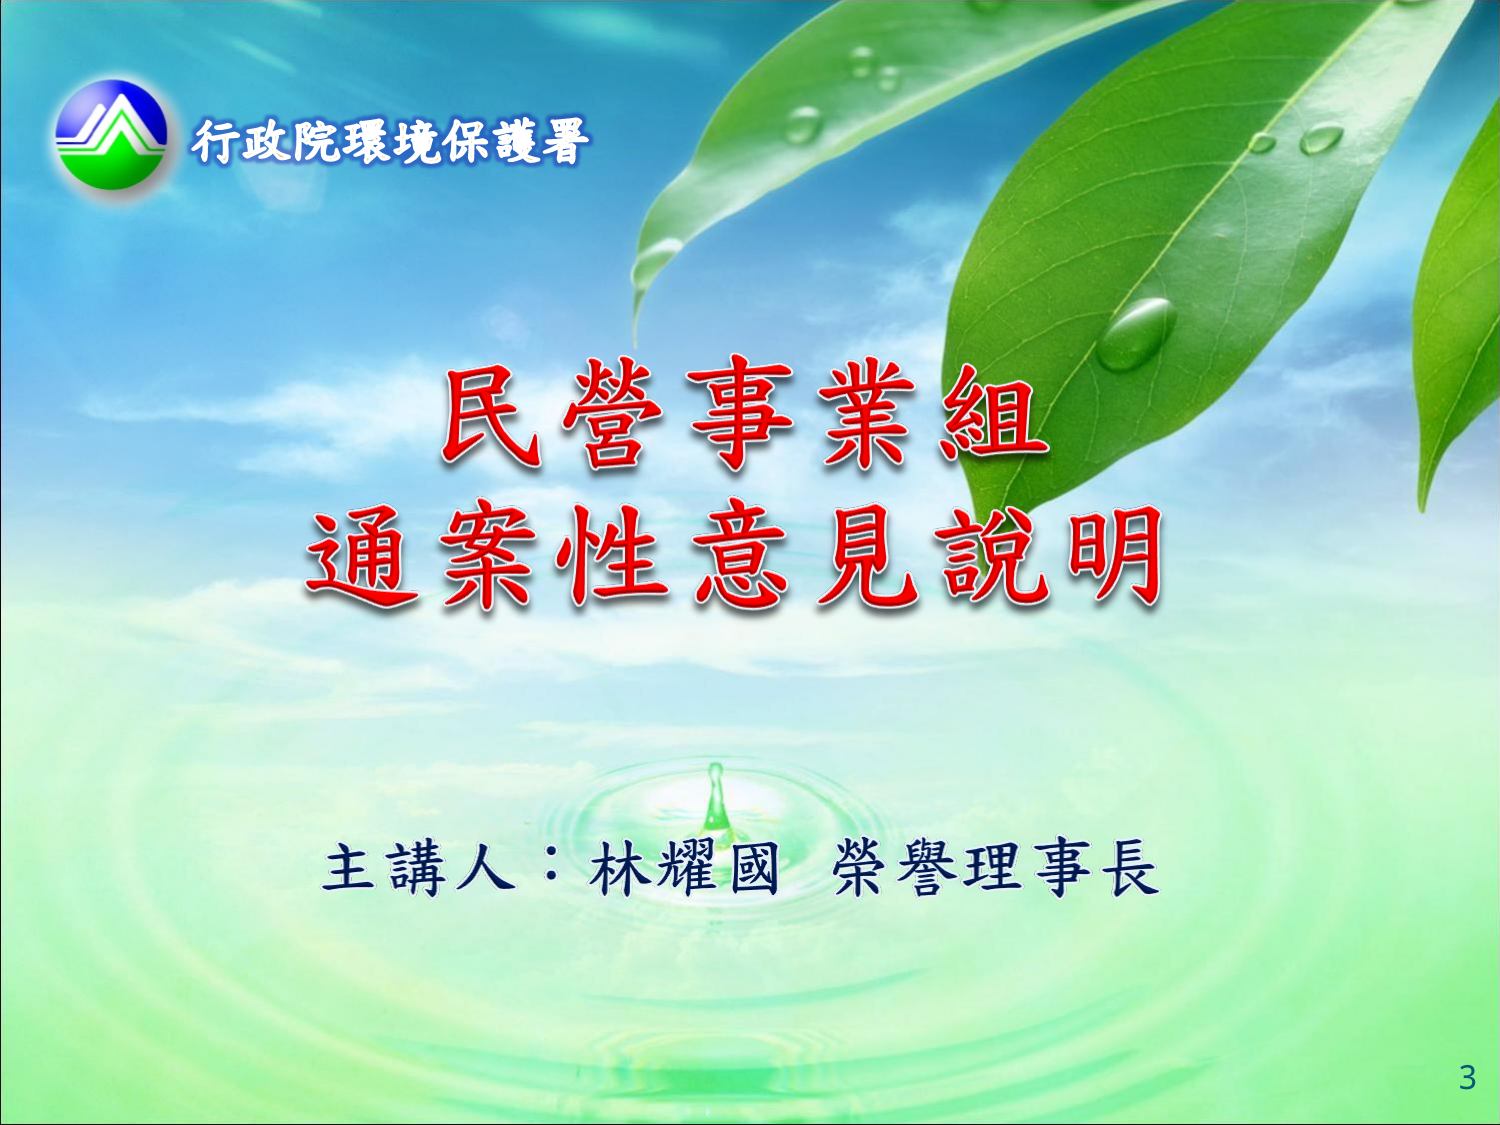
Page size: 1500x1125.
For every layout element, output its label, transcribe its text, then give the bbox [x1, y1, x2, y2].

picture [0, 0, 1500, 1125]
text_box <編號> [1387, 1023, 1478, 1102]
